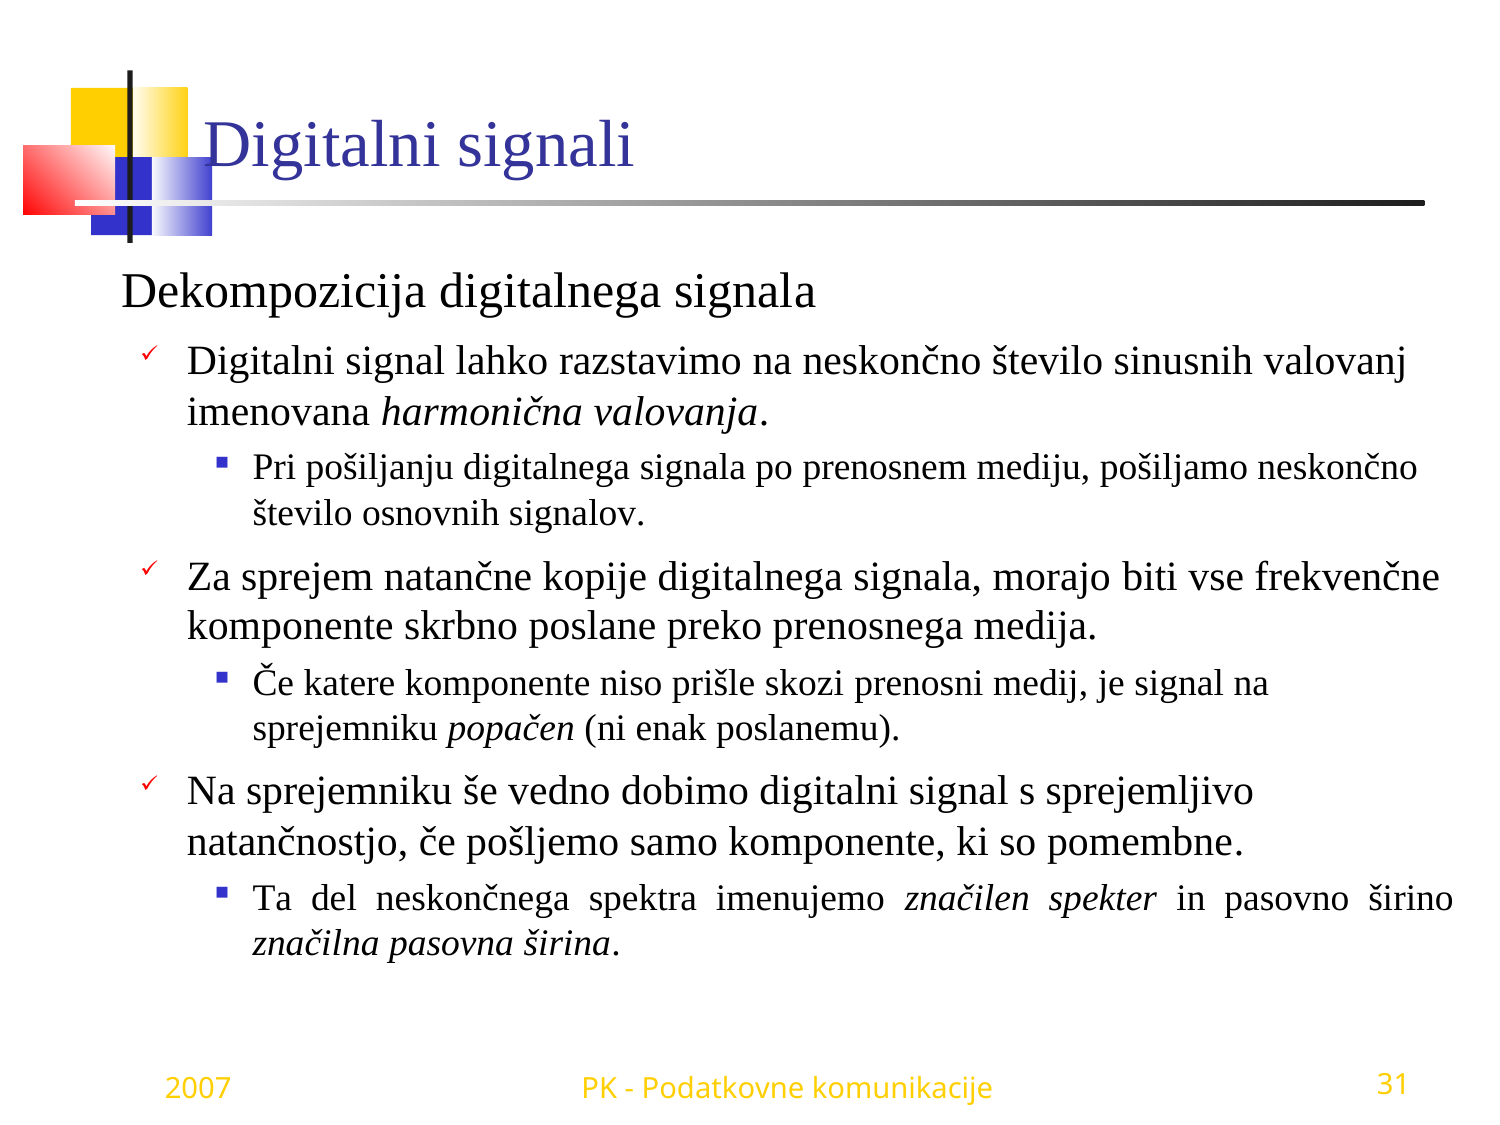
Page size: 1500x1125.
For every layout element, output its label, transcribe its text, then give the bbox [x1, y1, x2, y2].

text_box PK - Podatkovne komunikacije [549, 1037, 1026, 1113]
title Digitalni signali [188, 92, 1468, 188]
text_box <number> [1112, 1037, 1426, 1113]
text_box 2007 [150, 1037, 463, 1113]
list Dekompozicija digitalnega signala Digitalni signal lahko razstavimo na neskončno število sinusnih valovanj imenovana harmonična valovanja. Pri pošiljanju digitalnega signala po prenosnem mediju, pošiljamo neskončno število osnovnih signalov. Za sprejem natančne kopije digitalnega signala, morajo biti vse frekvenčne komponente skrbno poslane preko prenosnega medija. Če katere komponente niso prišle skozi prenosni medij, je signal na sprejemniku popačen (ni enak poslanemu). Na sprejemniku še vedno dobimo digitalni signal s sprejemljivo natančnostjo, če pošljemo samo komponente, ki so pomembne. Ta del neskončnega spektra imenujemo značilen spekter in pasovno širino značilna pasovna širina. [50, 249, 1469, 1007]
